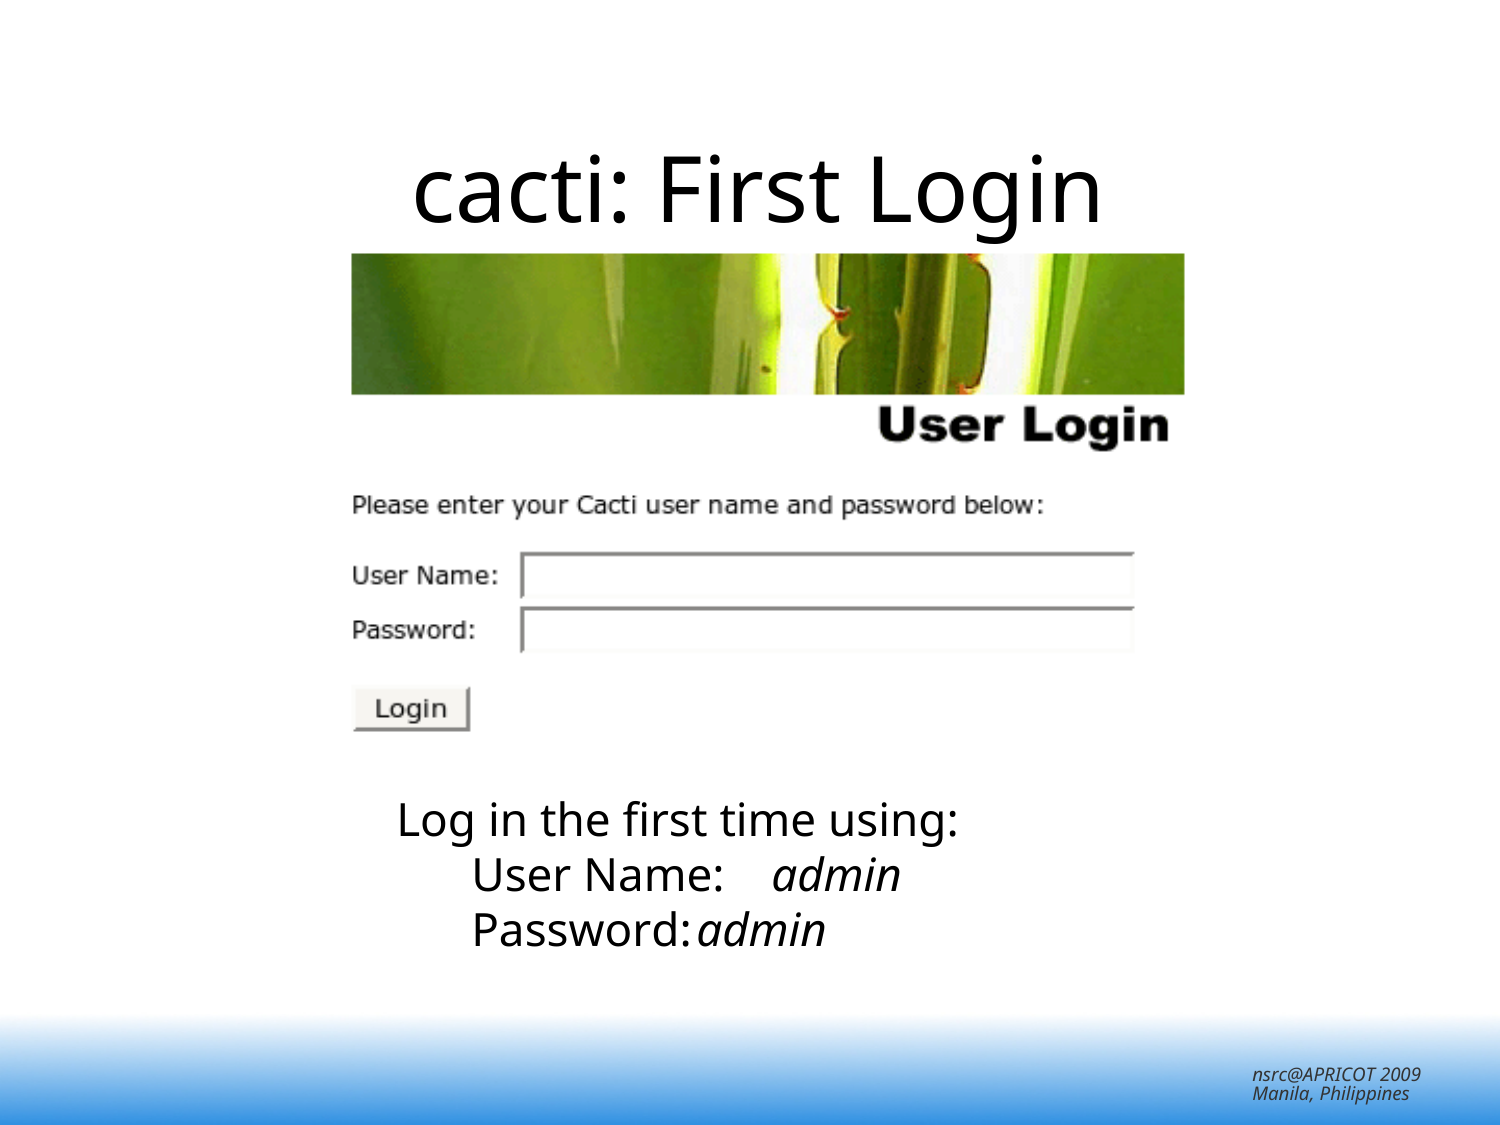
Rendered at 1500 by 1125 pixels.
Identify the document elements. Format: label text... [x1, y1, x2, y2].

text_box Log in the first time using: User Name: admin Password: admin [381, 782, 1102, 961]
picture [350, 252, 1187, 738]
title cacti: First Login [110, 93, 1391, 281]
picture [0, 1012, 1500, 1125]
